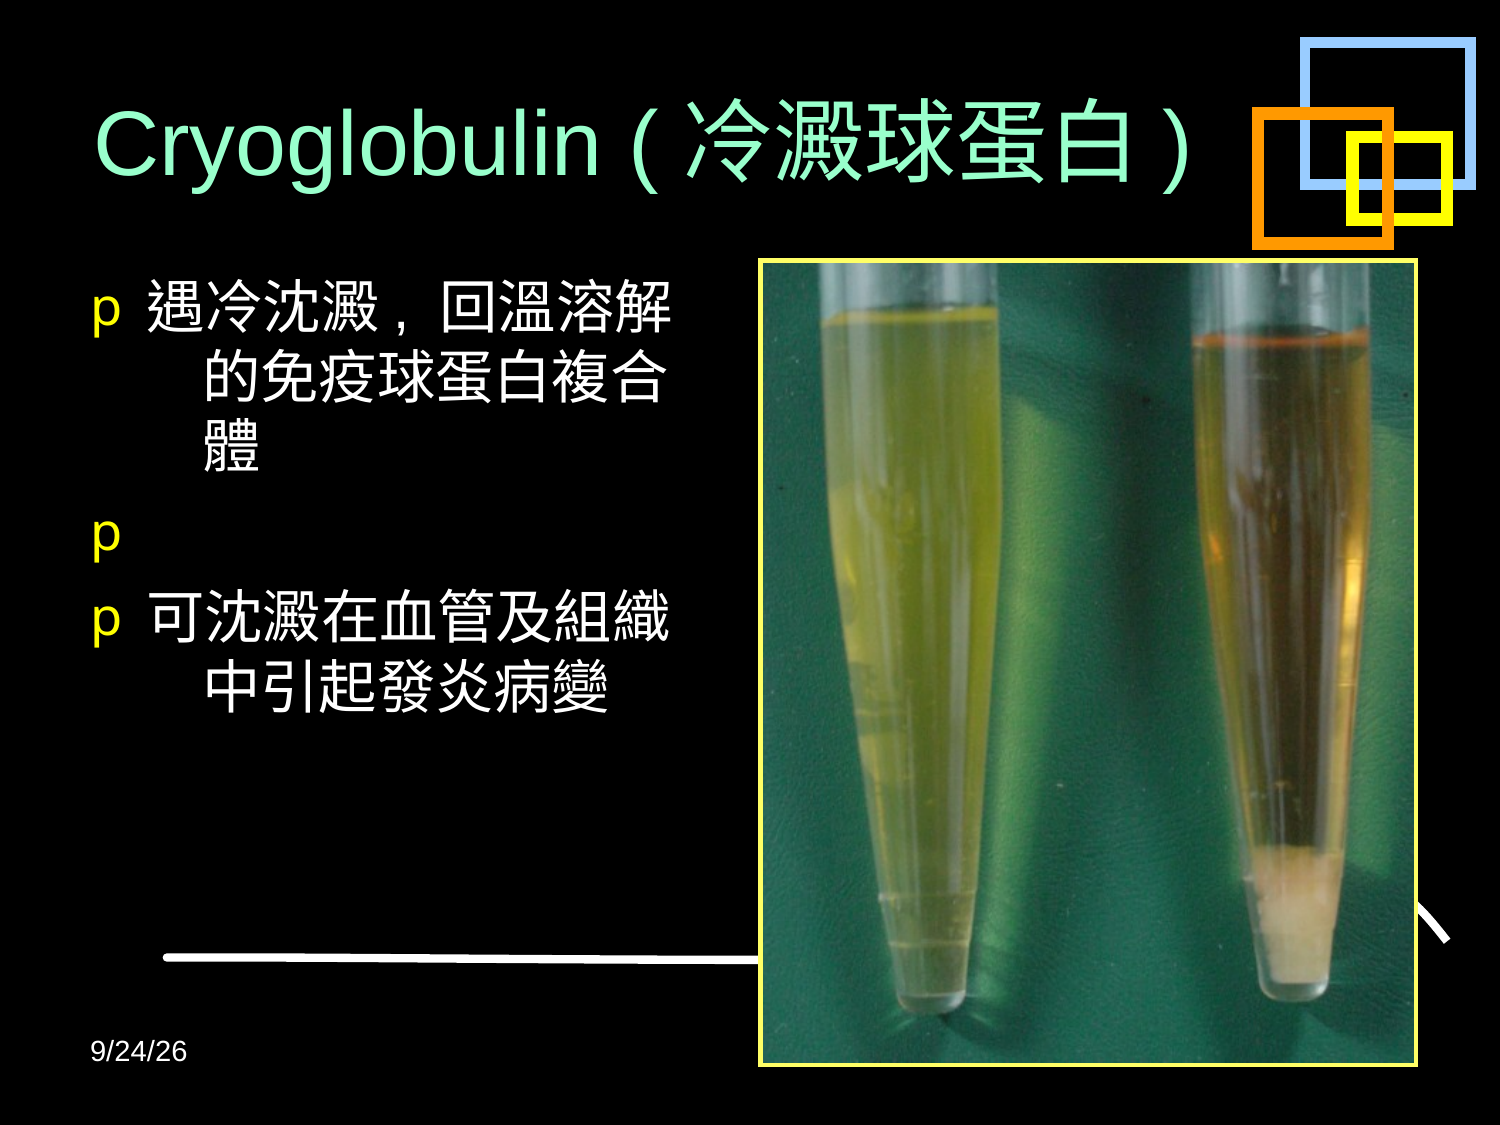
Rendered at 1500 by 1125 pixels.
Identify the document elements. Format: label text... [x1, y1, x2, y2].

text_box [1074, 1024, 1426, 1103]
list 遇冷沈澱, 回溫溶解的免疫球蛋白複合體 可沈澱在血管及組織中引起發炎病變 [75, 262, 737, 1005]
picture [762, 262, 1414, 1063]
text_box [75, 1024, 426, 1103]
title Cryoglobulin (冷澱球蛋白) [75, 45, 1211, 233]
